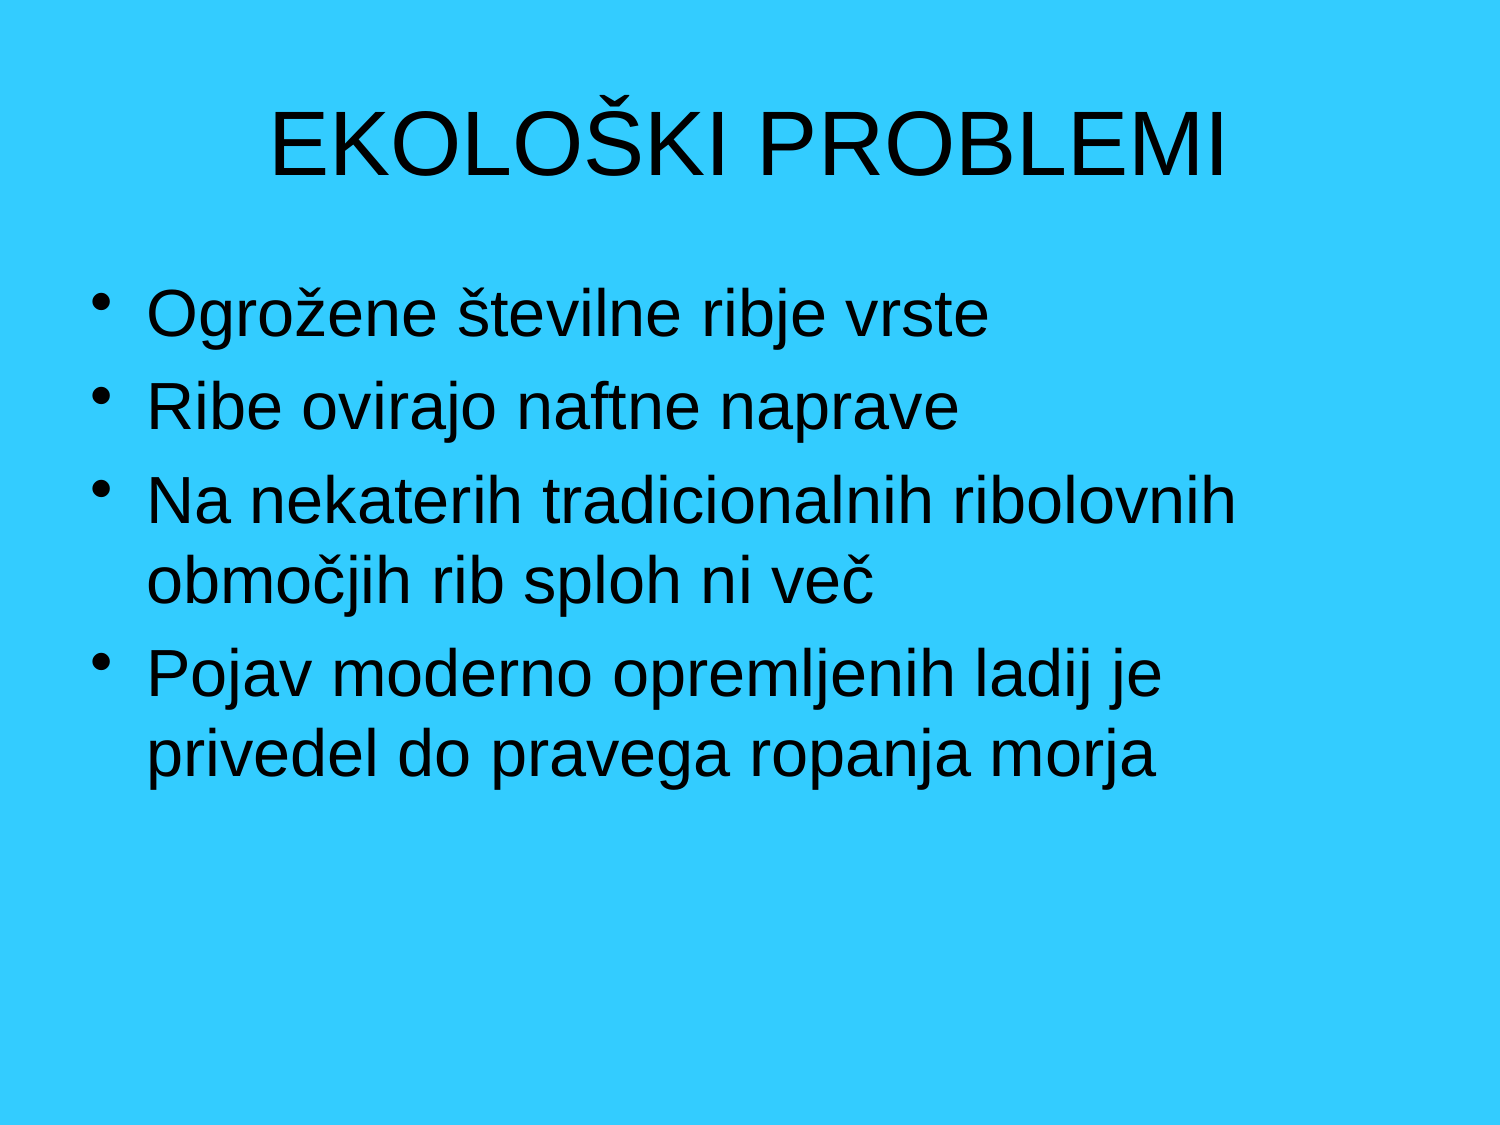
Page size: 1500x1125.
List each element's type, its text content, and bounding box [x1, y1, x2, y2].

list Ogrožene številne ribje vrste Ribe ovirajo naftne naprave Na nekaterih tradicionalnih ribolovnih območjih rib sploh ni več Pojav moderno opremljenih ladij je privedel do pravega ropanja morja [75, 262, 1425, 1005]
title EKOLOŠKI PROBLEMI [75, 45, 1425, 233]
